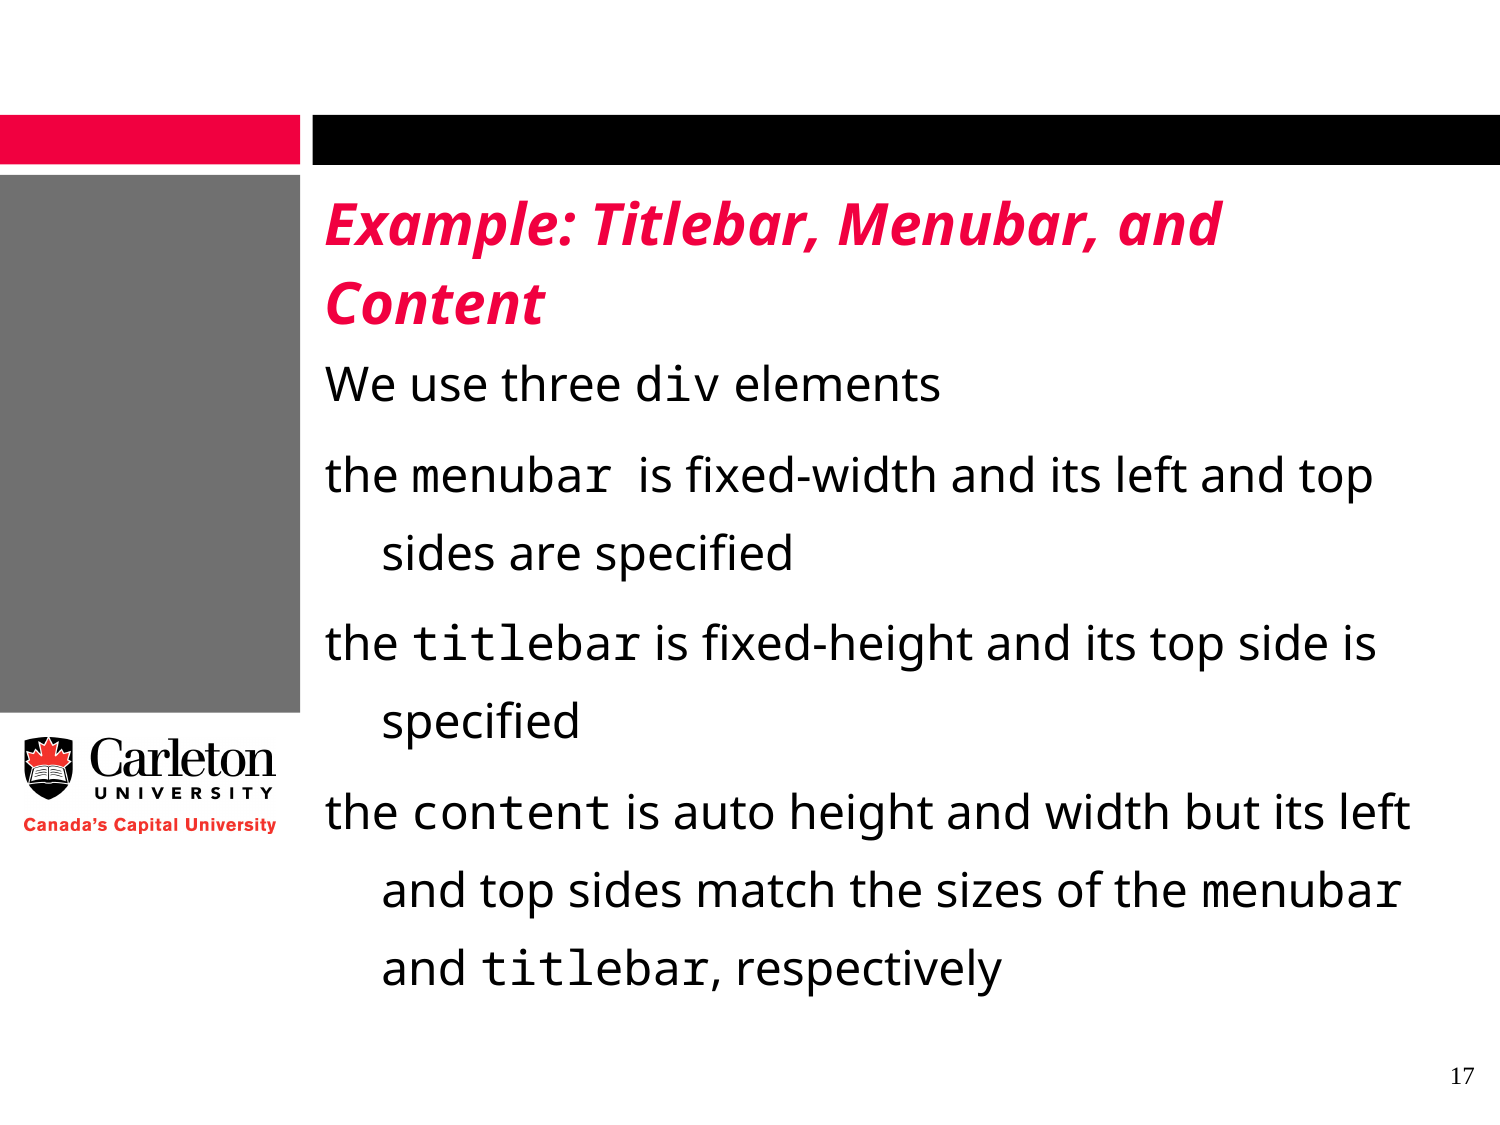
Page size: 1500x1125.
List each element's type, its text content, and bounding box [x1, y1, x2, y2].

list We use three div elements the menubar is fixed-width and its left and top sides are specified the titlebar is fixed-height and its top side is specified the content is auto height and width but its left and top sides match the sizes of the menubar and titlebar, respectively [324, 337, 1450, 1036]
picture [24, 737, 276, 834]
title Example: Titlebar, Menubar, and Content [324, 187, 1450, 337]
